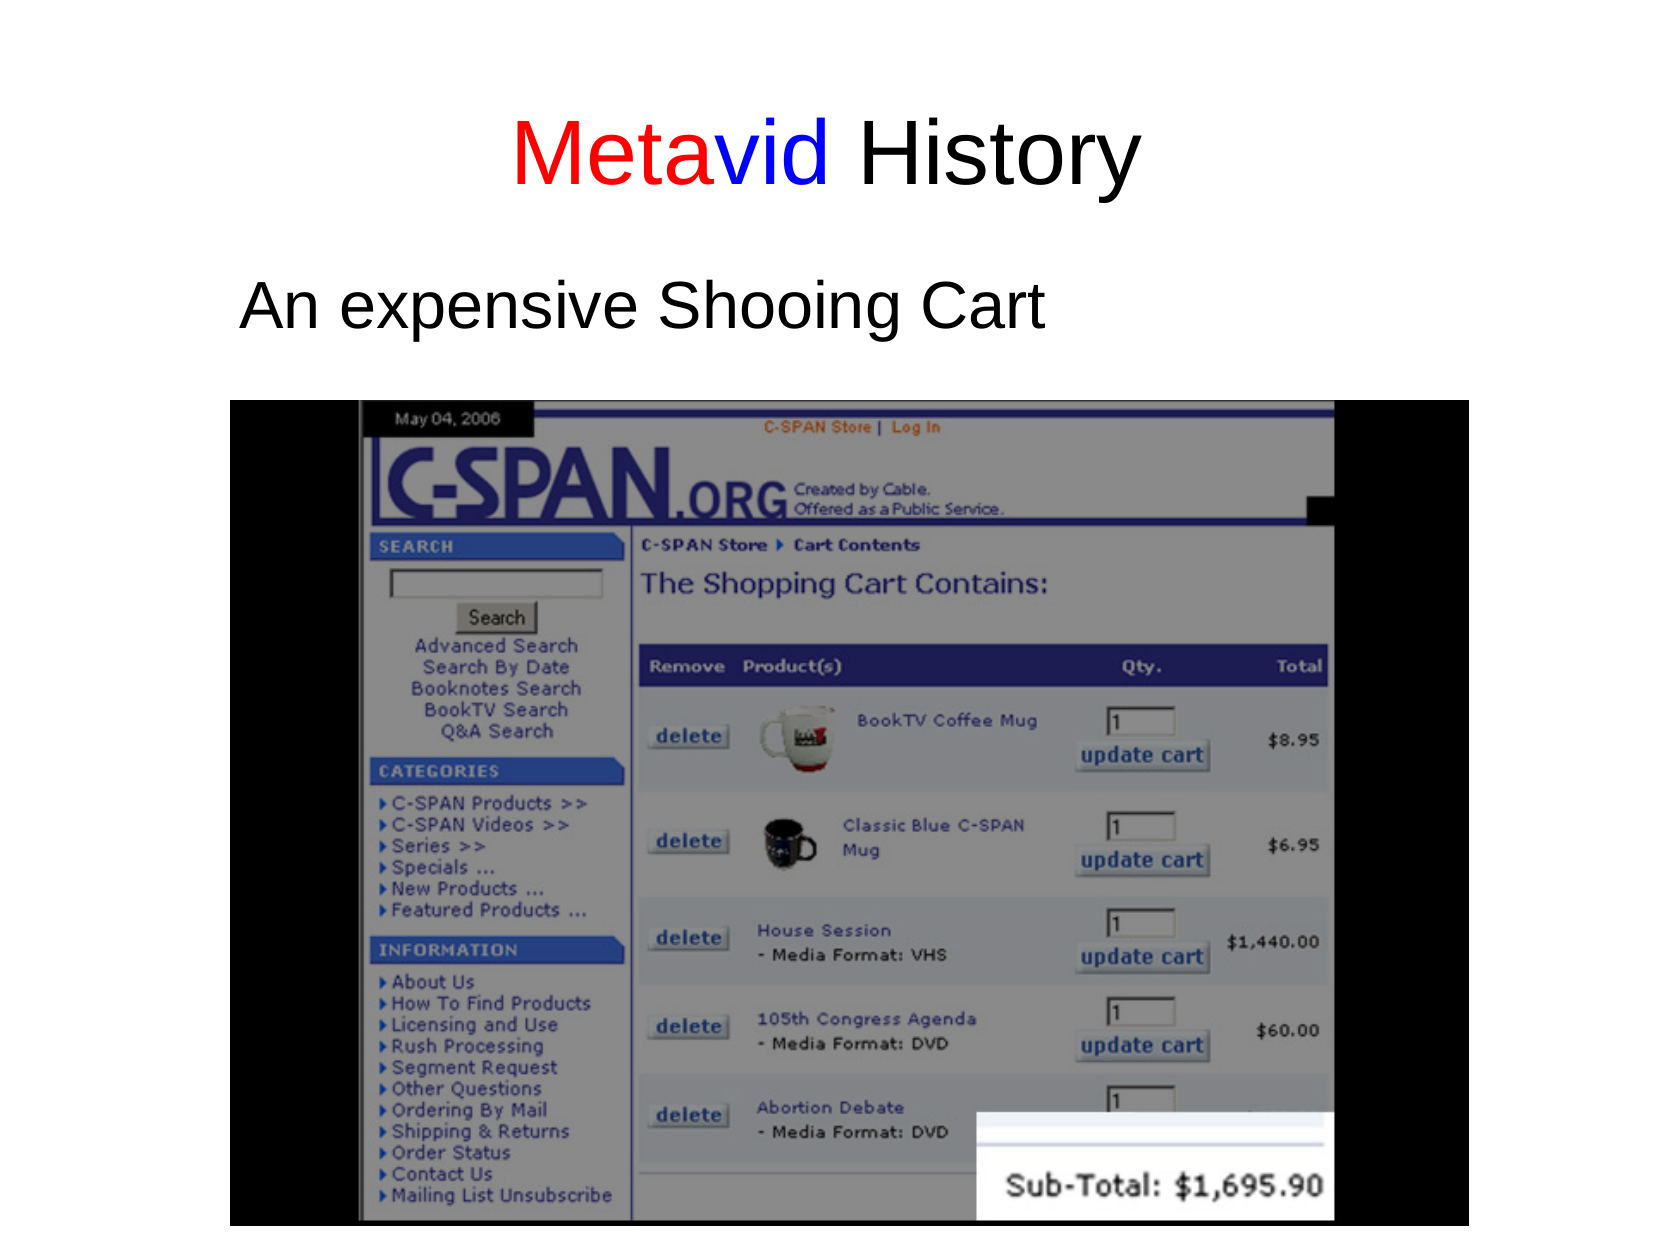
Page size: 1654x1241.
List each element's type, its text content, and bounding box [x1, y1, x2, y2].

picture [230, 400, 1469, 1226]
title Metavid History [82, 56, 1571, 250]
text_box An expensive Shooing Cart [187, 260, 1086, 376]
